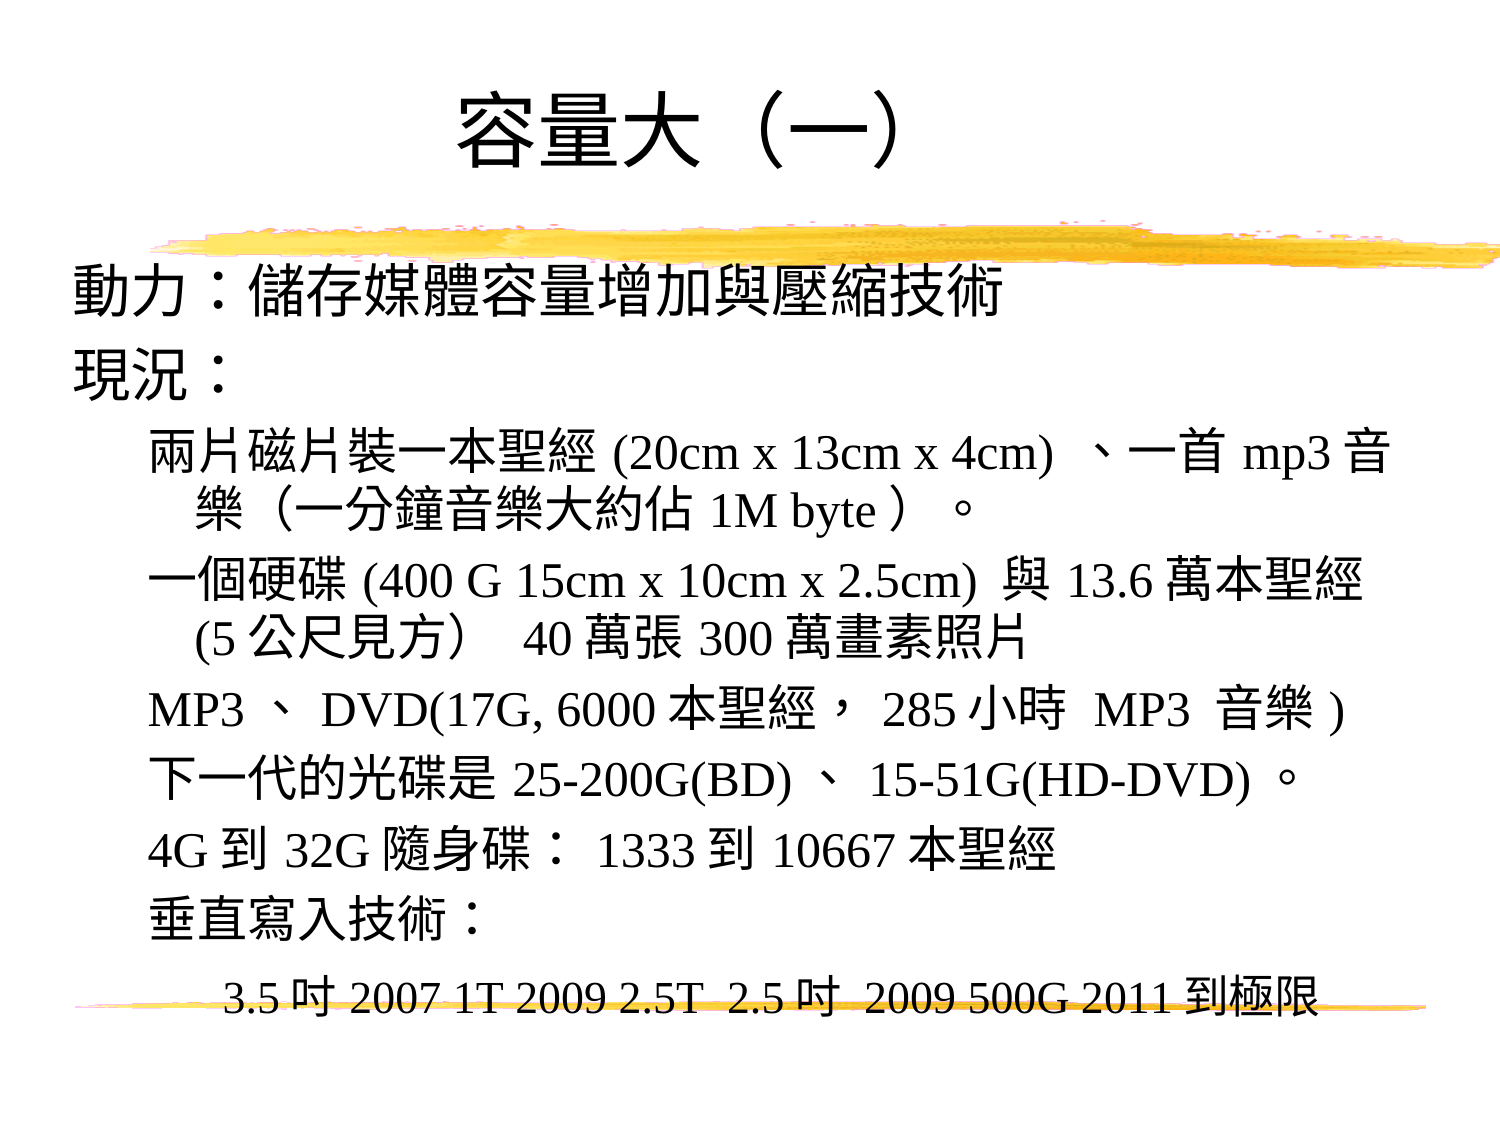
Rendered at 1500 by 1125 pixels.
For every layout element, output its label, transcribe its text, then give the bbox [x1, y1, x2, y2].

title 容量大（一） [66, 30, 1342, 233]
picture [150, 215, 1500, 279]
picture [1409, 999, 1426, 1013]
list 動力：儲存媒體容量增加與壓縮技術 現況： 兩片磁片裝一本聖經(20cm x 13cm x 4cm) 、一首mp3音樂（一分鐘音樂大約佔1M byte）。 一個硬碟(400 G 15cm x 10cm x 2.5cm) 與13.6萬本聖經(5公尺見方） 40萬張300萬畫素照片 MP3、DVD(17G, 6000本聖經，285小時 MP3 音樂) 下一代的光碟是25-200G(BD)、15-51G(HD-DVD)。 4G到32G隨身碟：1333到10667本聖經 垂直寫入技術： 3.5吋2007 1T 2009 2.5T 2.5吋 2009 500G 2011到極限 [59, 249, 1409, 1035]
